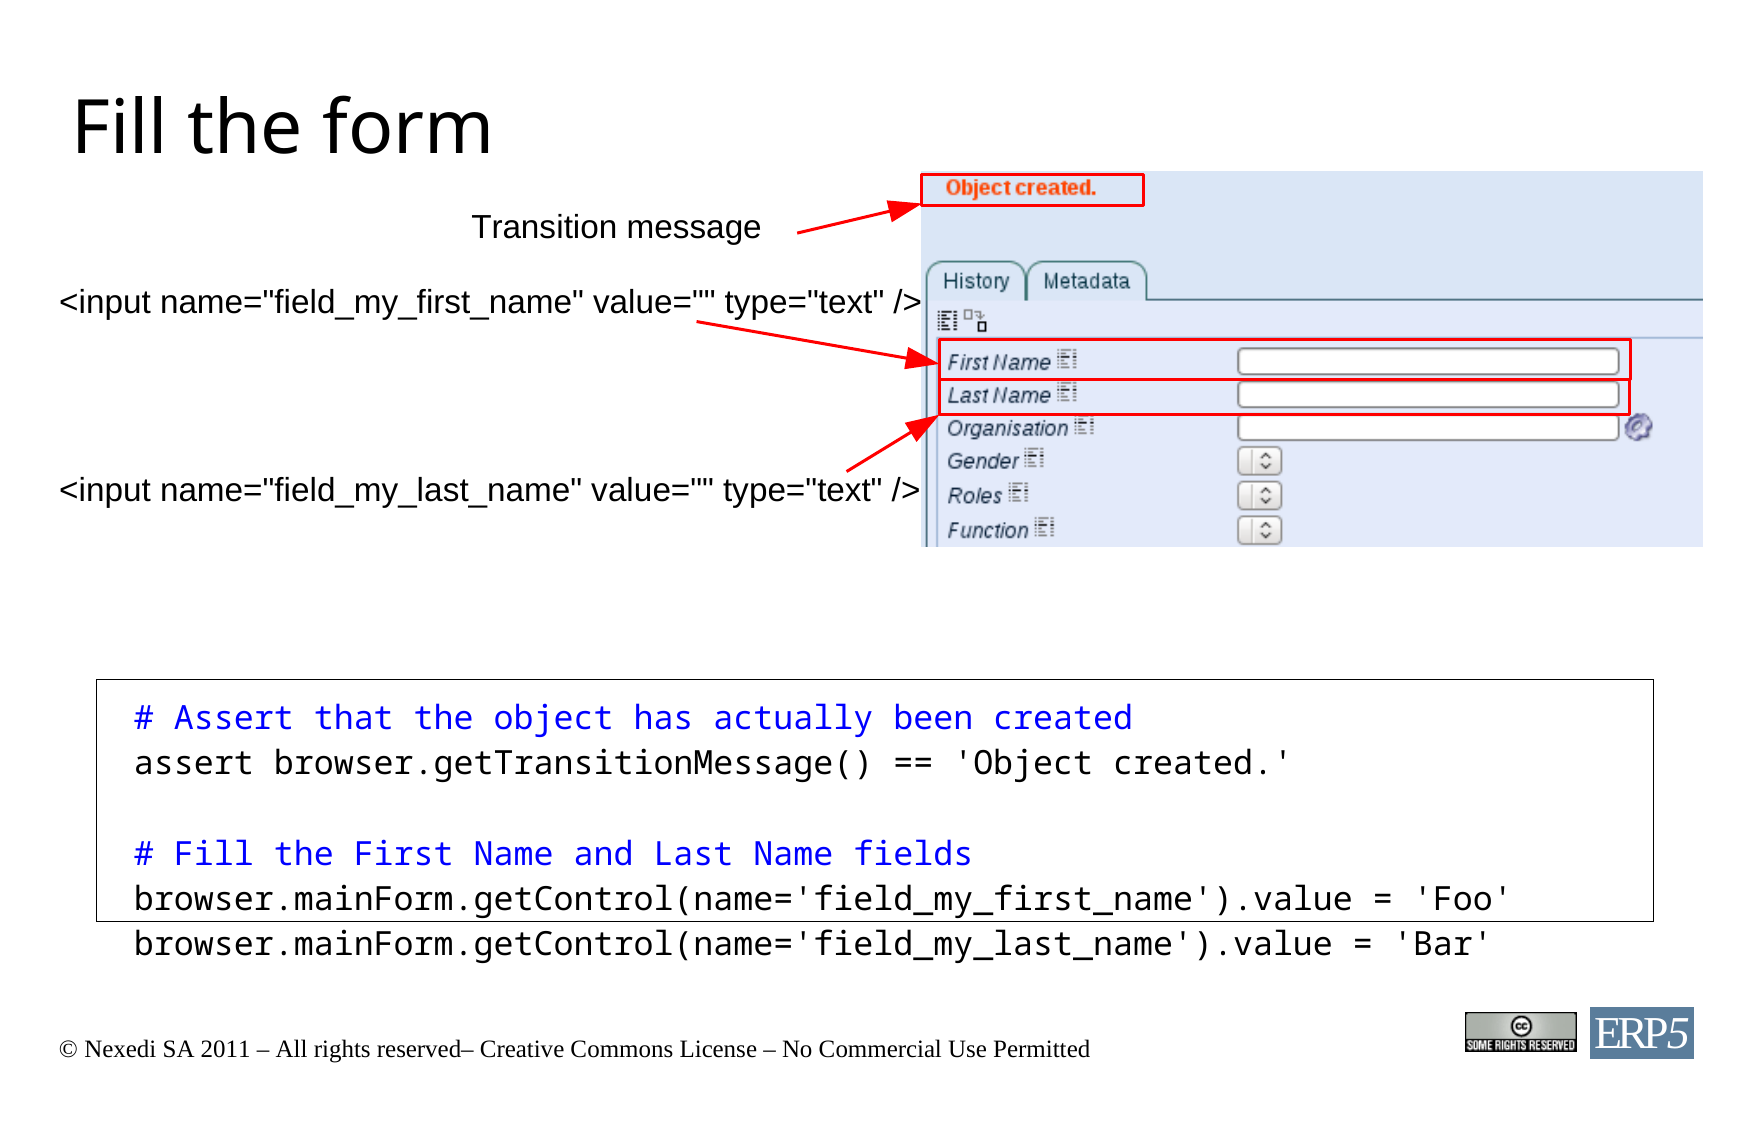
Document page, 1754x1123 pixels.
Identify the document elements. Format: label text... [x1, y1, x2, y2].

text_box [96, 679, 1654, 922]
title Fill the form [71, 63, 1707, 187]
text_box # Assert that the object has actually been created assert browser.getTransitionMessage() == 'Object created.' # Fill the First Name and Last Name fields browser.mainForm.getControl(name='field_my_first_name').value = 'Foo' browser.mainForm.getControl(name='field_my_last_name').value = 'Bar' [134, 694, 1654, 915]
picture [921, 171, 1703, 547]
picture [941, 381, 1628, 413]
text_box <input name="field_my_last_name" value="" type="text" /> [59, 471, 960, 510]
picture [921, 365, 938, 418]
text_box <input name="field_my_first_name" value="" type="text" /> [59, 284, 960, 322]
picture [941, 341, 1629, 378]
picture [1465, 1012, 1577, 1052]
text_box Transition message [471, 209, 763, 247]
picture [923, 176, 1142, 204]
